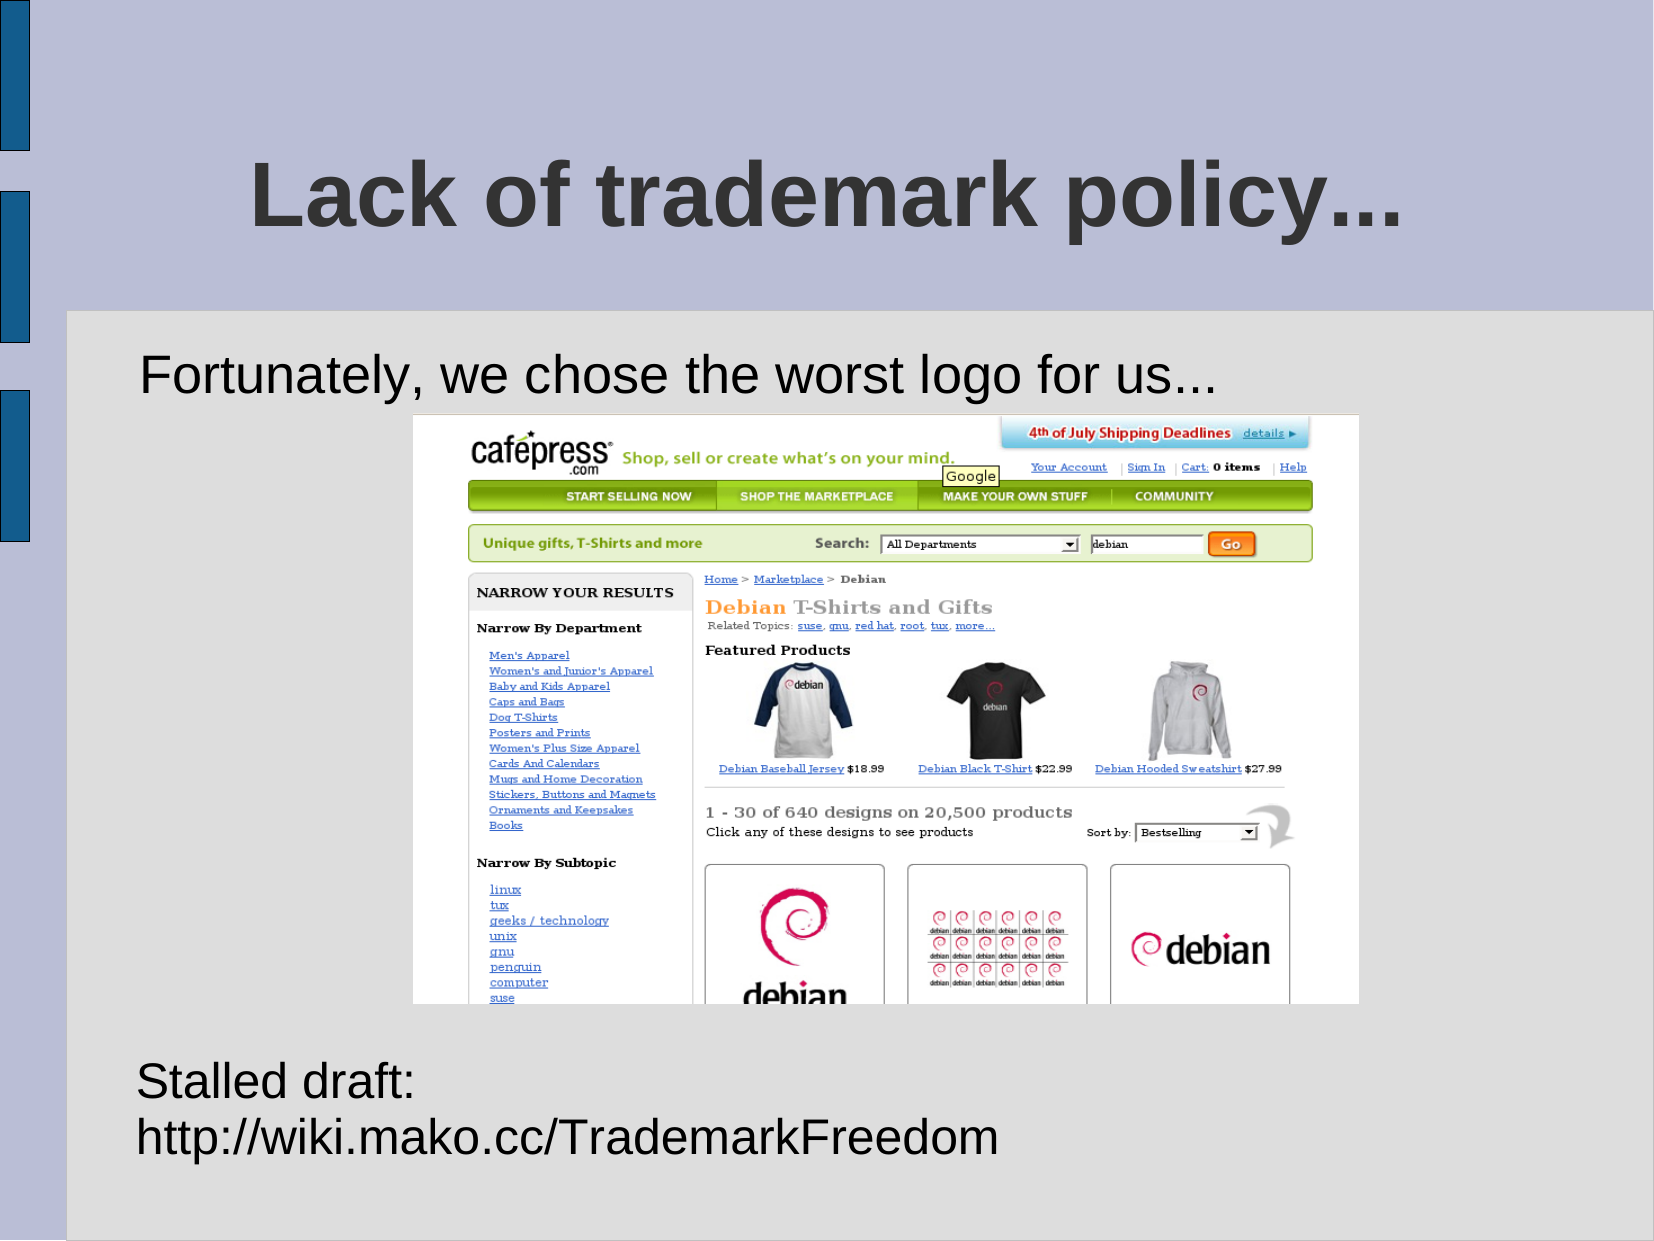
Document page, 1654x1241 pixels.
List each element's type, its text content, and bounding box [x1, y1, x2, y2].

title Lack of trademark policy... [121, 91, 1534, 299]
list Stalled draft: http://wiki.mako.cc/TrademarkFreedom [118, 1053, 1592, 1241]
list Fortunately, we chose the worst logo for us... [121, 344, 1595, 443]
picture [413, 413, 1359, 1004]
